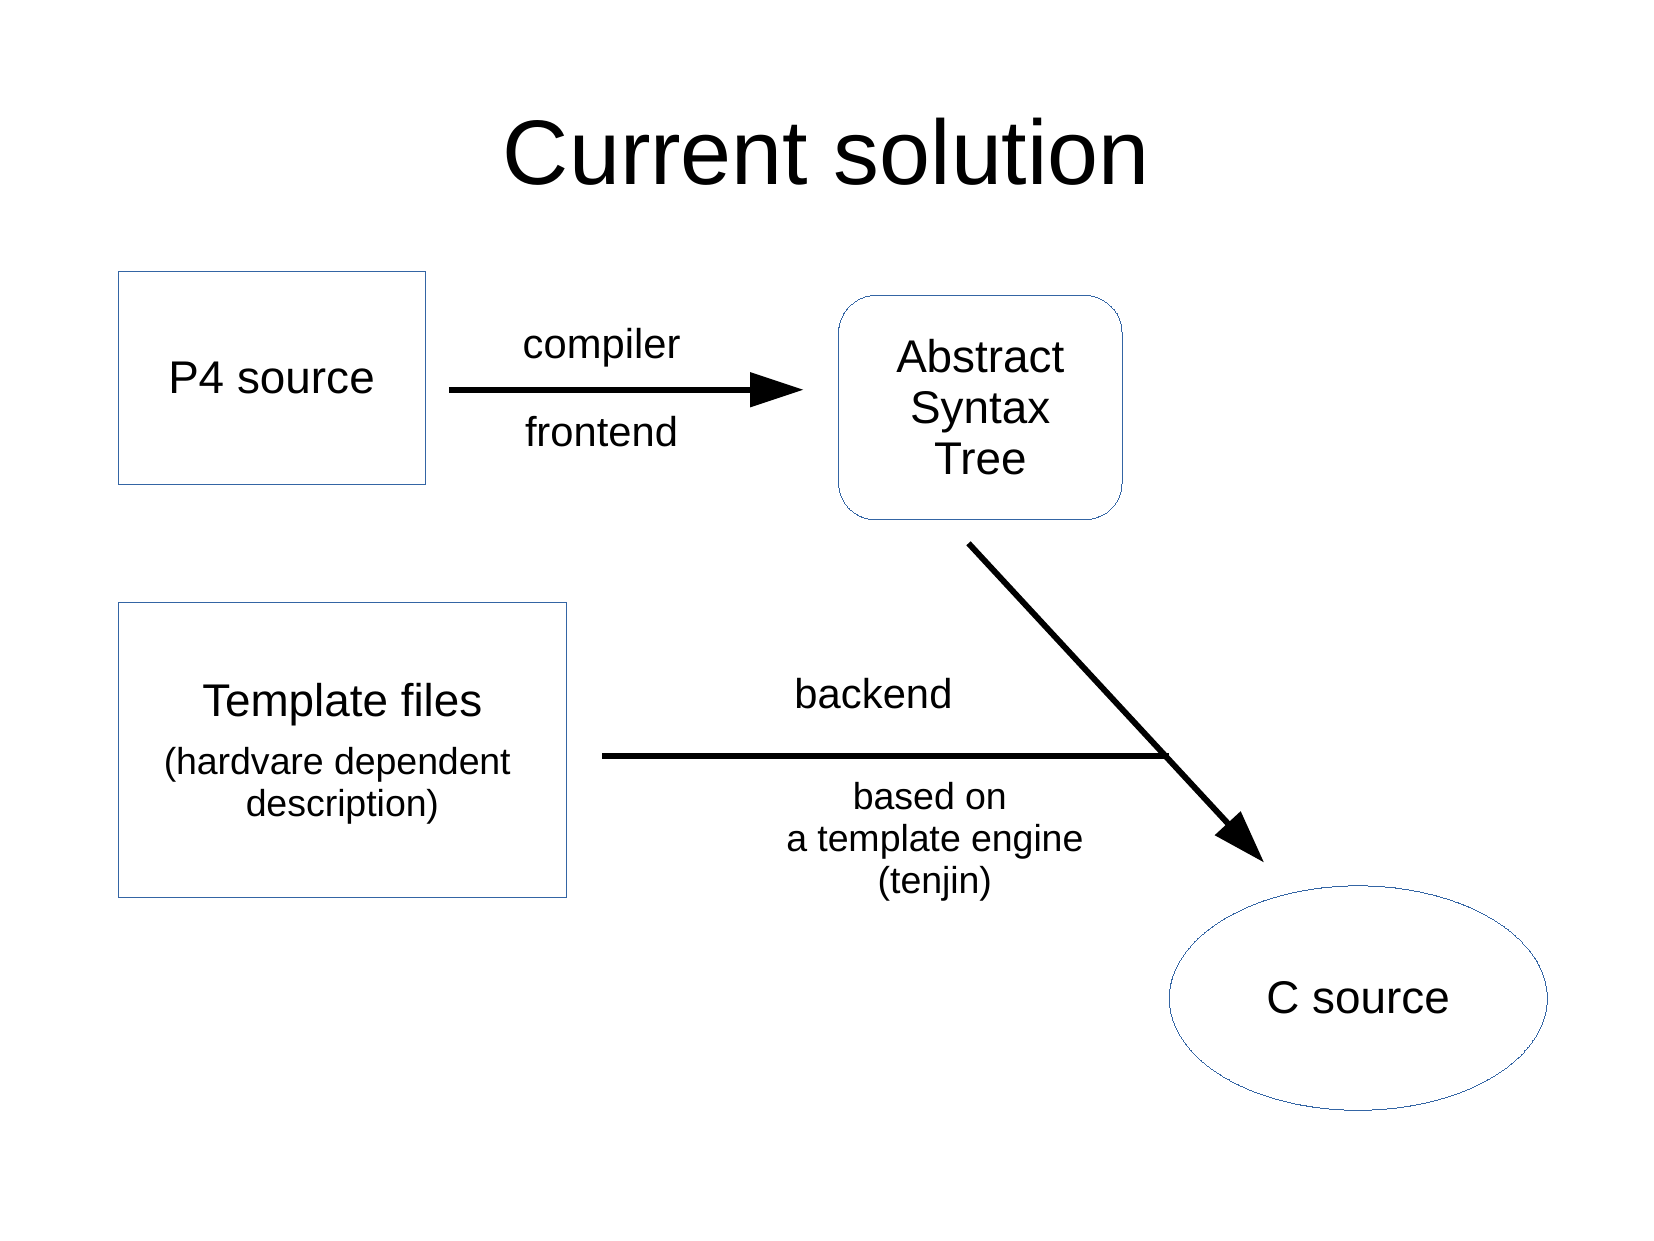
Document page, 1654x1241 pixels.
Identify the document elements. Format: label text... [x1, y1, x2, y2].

text_box P4 source [118, 271, 426, 485]
text_box Abstract Syntax Tree [838, 295, 1123, 520]
text_box compiler frontend [507, 312, 696, 464]
text_box C source [1169, 885, 1548, 1111]
text_box backend [779, 663, 968, 726]
text_box based on a template engine (tenjin) [761, 767, 1099, 909]
text_box Template files (hardvare dependent description) [118, 602, 567, 898]
title Current solution [82, 49, 1571, 257]
